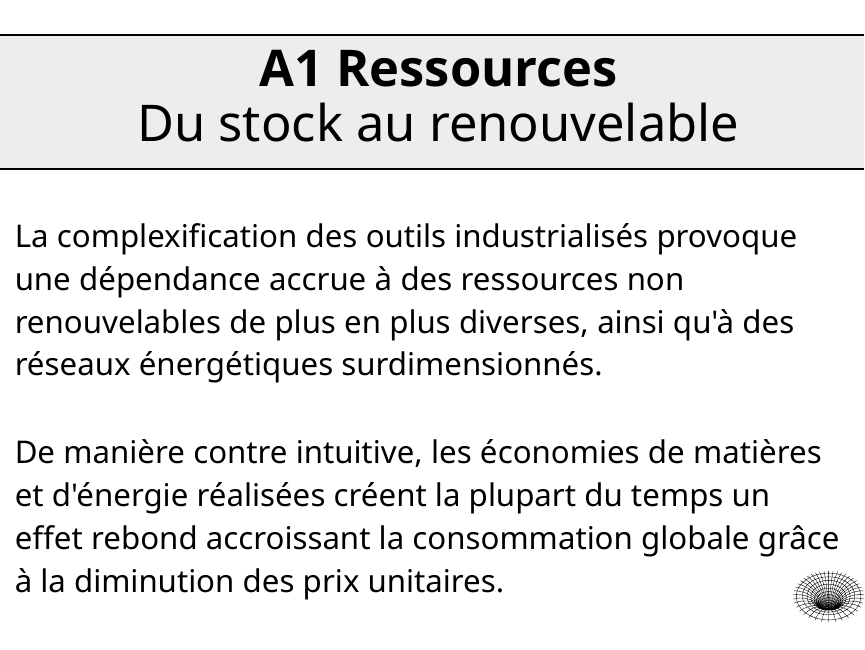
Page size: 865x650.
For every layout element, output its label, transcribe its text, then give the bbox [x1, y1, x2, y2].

text_box La complexification des outils industrialisés provoque une dépendance accrue à des ressources non renouvelables de plus en plus diverses, ainsi qu'à des réseaux énergétiques surdimensionnés. De manière contre intuitive, les économies de matières et d'énergie réalisées créent la plupart du temps un effet rebond accroissant la consommation globale grâce à la diminution des prix unitaires. L'utilisation de matériaux bruts et d'énergie sans conversion réduit la dépendance aux infrastructures industrielles pour la production. [0, 206, 857, 639]
text_box [0, 161, 864, 169]
title A1 Ressources Du stock au renouvelable [0, 34, 864, 161]
